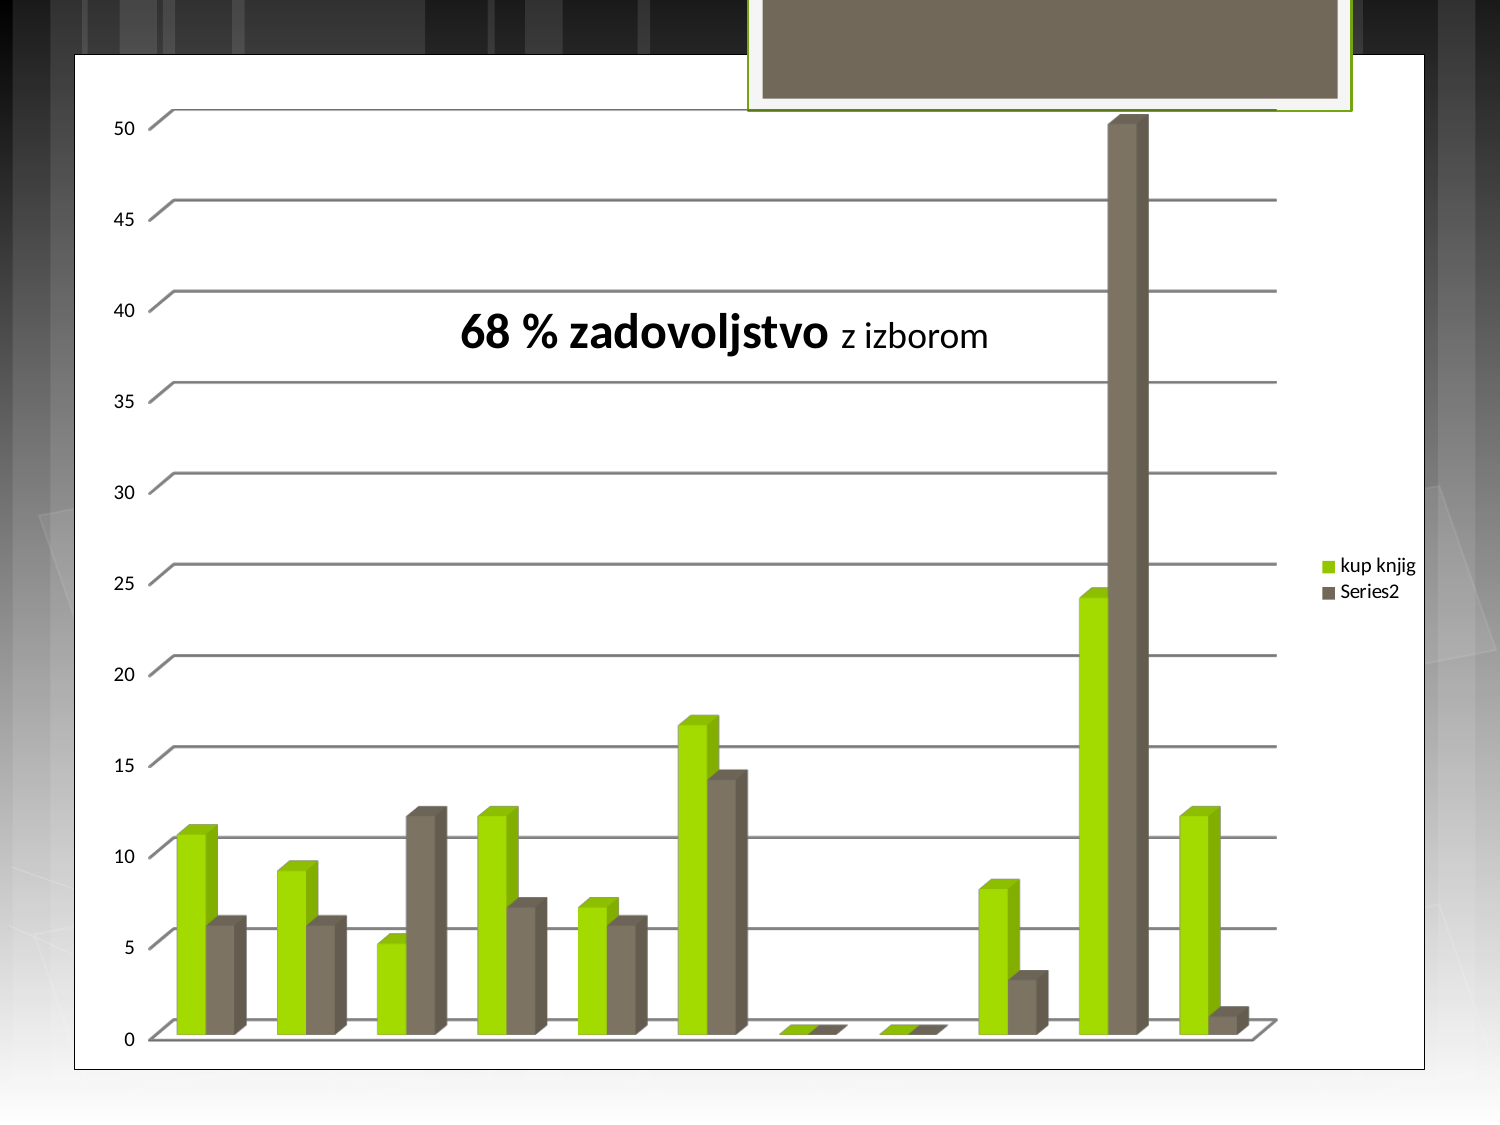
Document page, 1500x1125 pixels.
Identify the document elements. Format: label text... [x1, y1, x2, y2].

chart [76, 90, 1436, 1071]
text_box 68 % zadovoljstvo z izborom [445, 290, 1005, 366]
